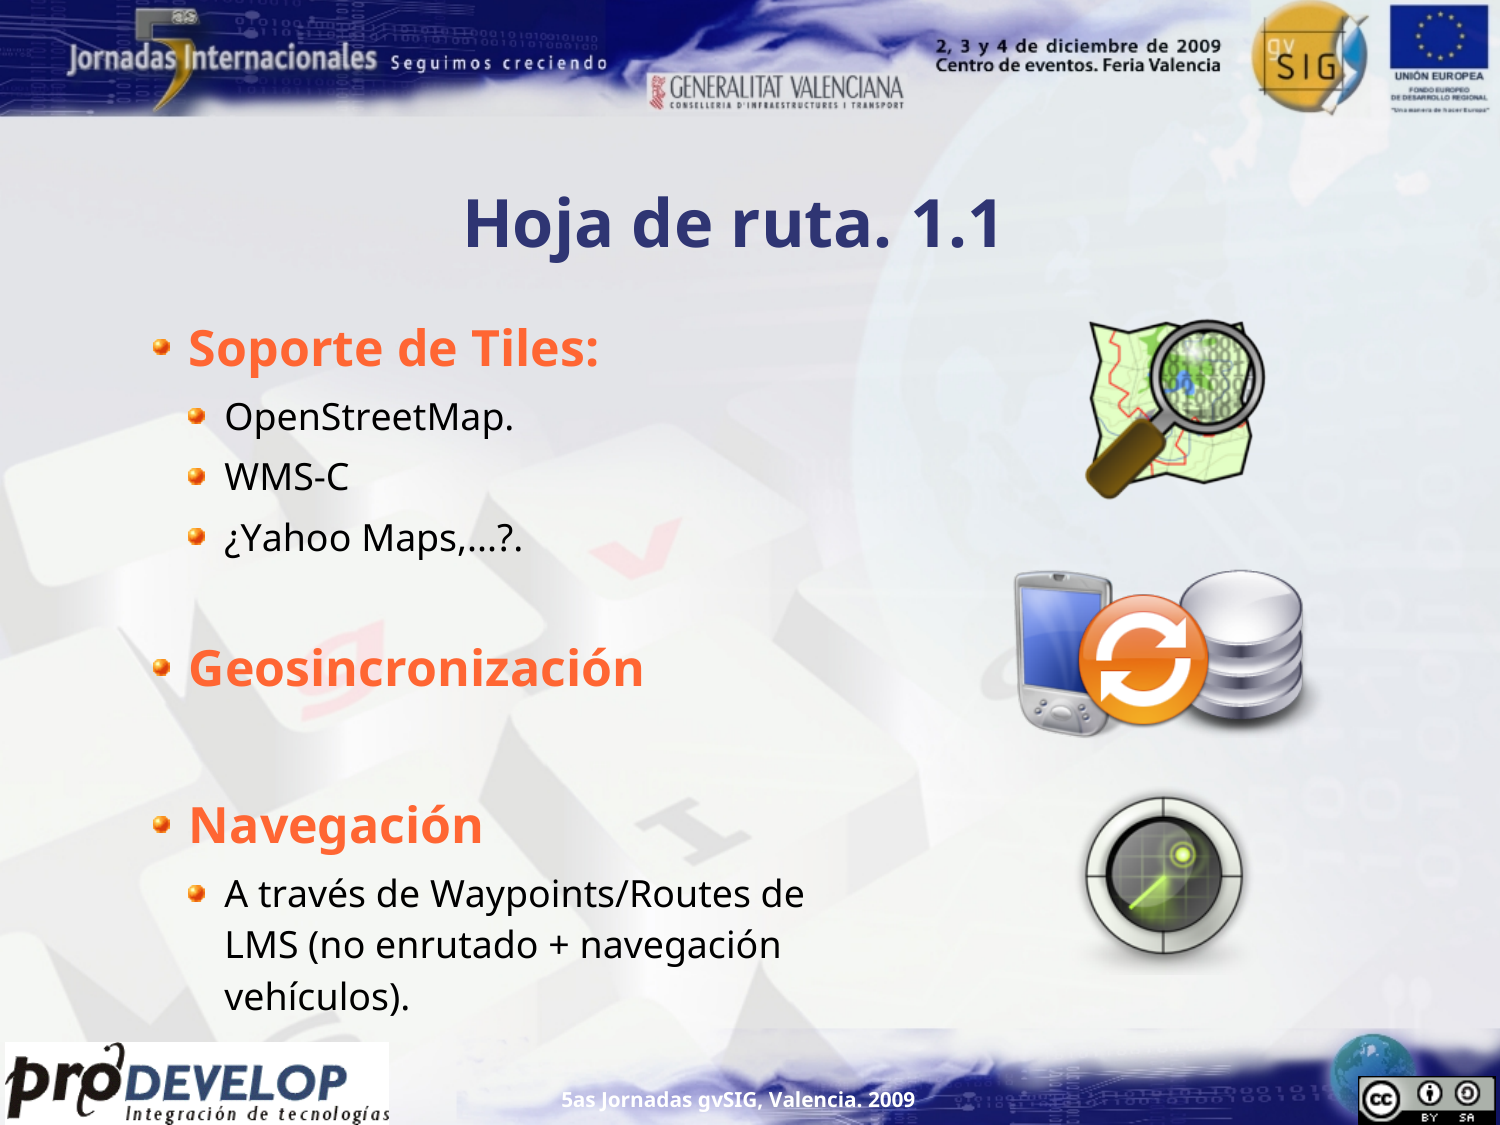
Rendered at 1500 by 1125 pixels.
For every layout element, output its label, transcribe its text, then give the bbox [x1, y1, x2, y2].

picture [0, 0, 1500, 1125]
title Hoja de ruta. 1.1 [59, 118, 1410, 325]
list Soporte de Tiles: OpenStreetMap. WMS-C ¿Yahoo Maps,...?. Geosincronización Navegación A través de Waypoints/Routes de LMS (no enrutado + navegación vehículos). [118, 312, 827, 1022]
